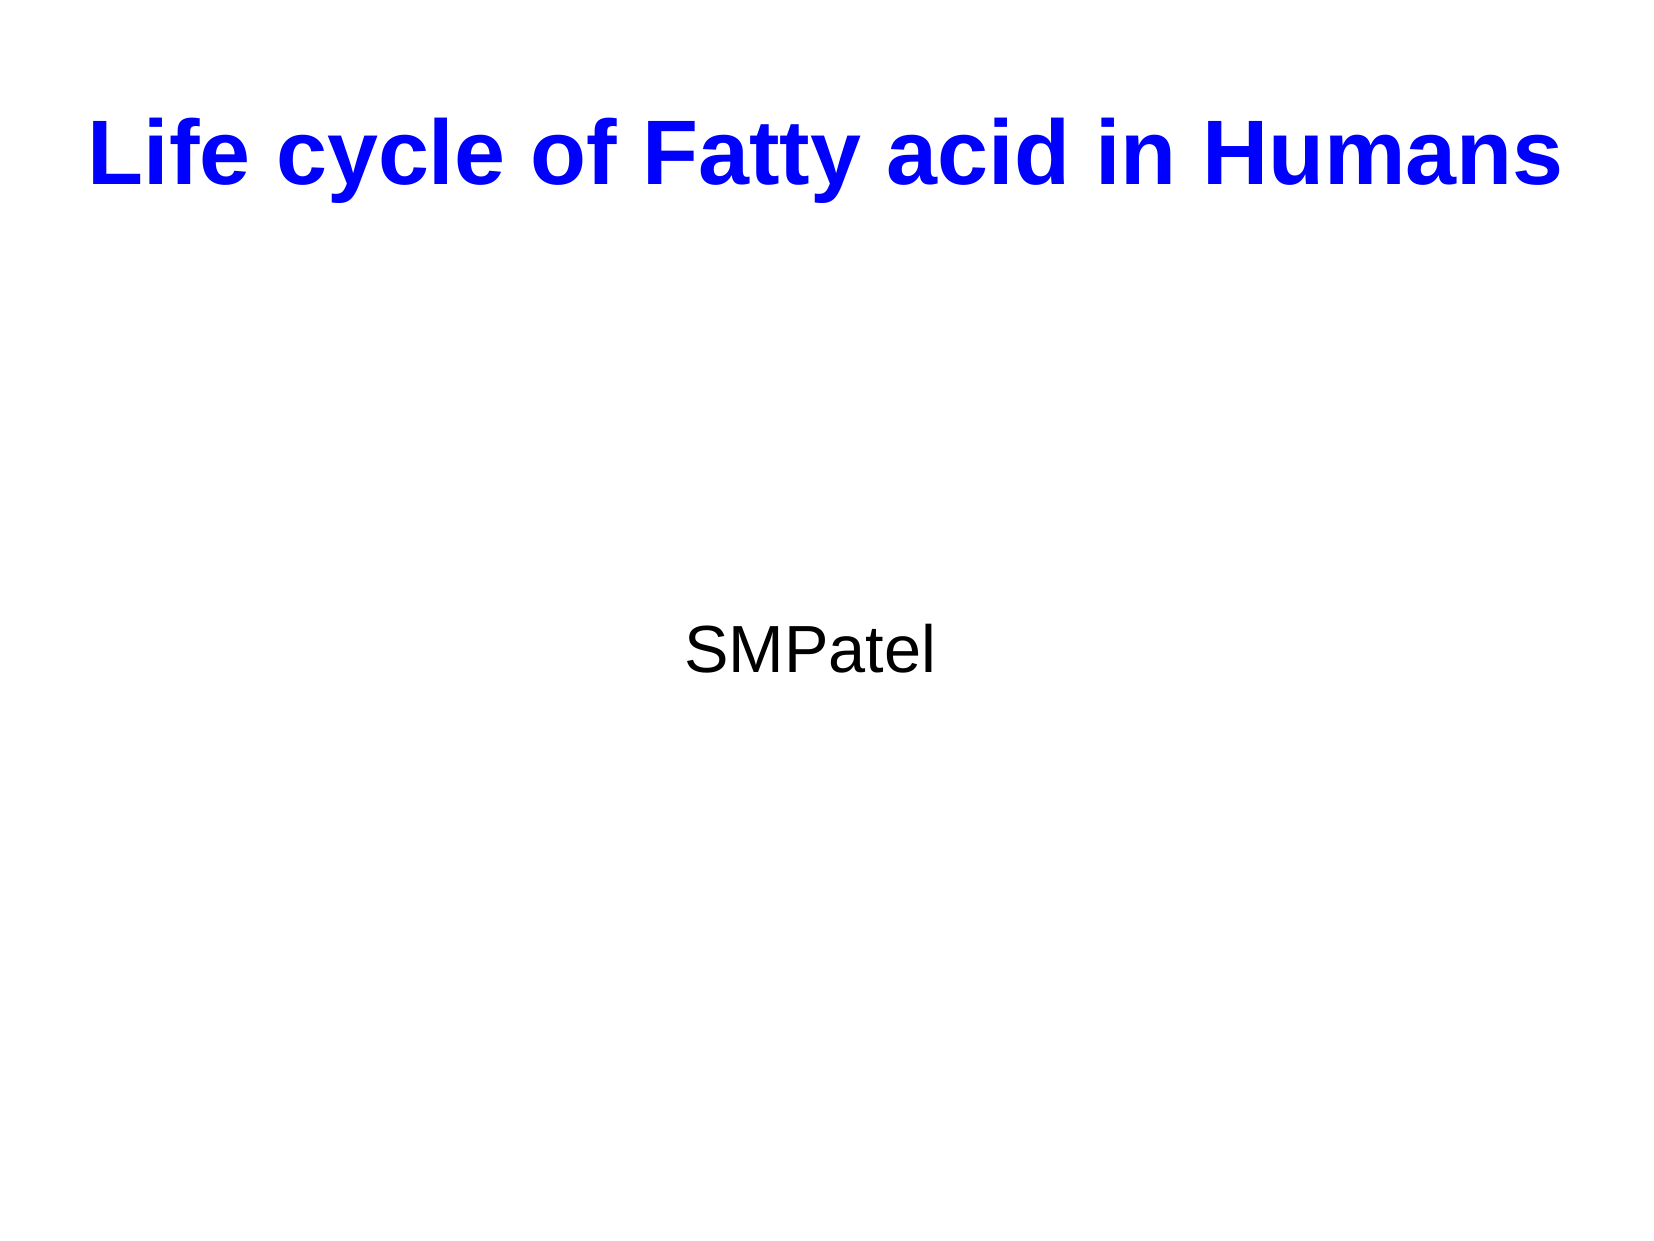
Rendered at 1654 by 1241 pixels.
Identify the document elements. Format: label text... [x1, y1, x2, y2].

subtitle SMPatel [82, 290, 1538, 1010]
title Life cycle of Fatty acid in Humans [82, 49, 1571, 257]
